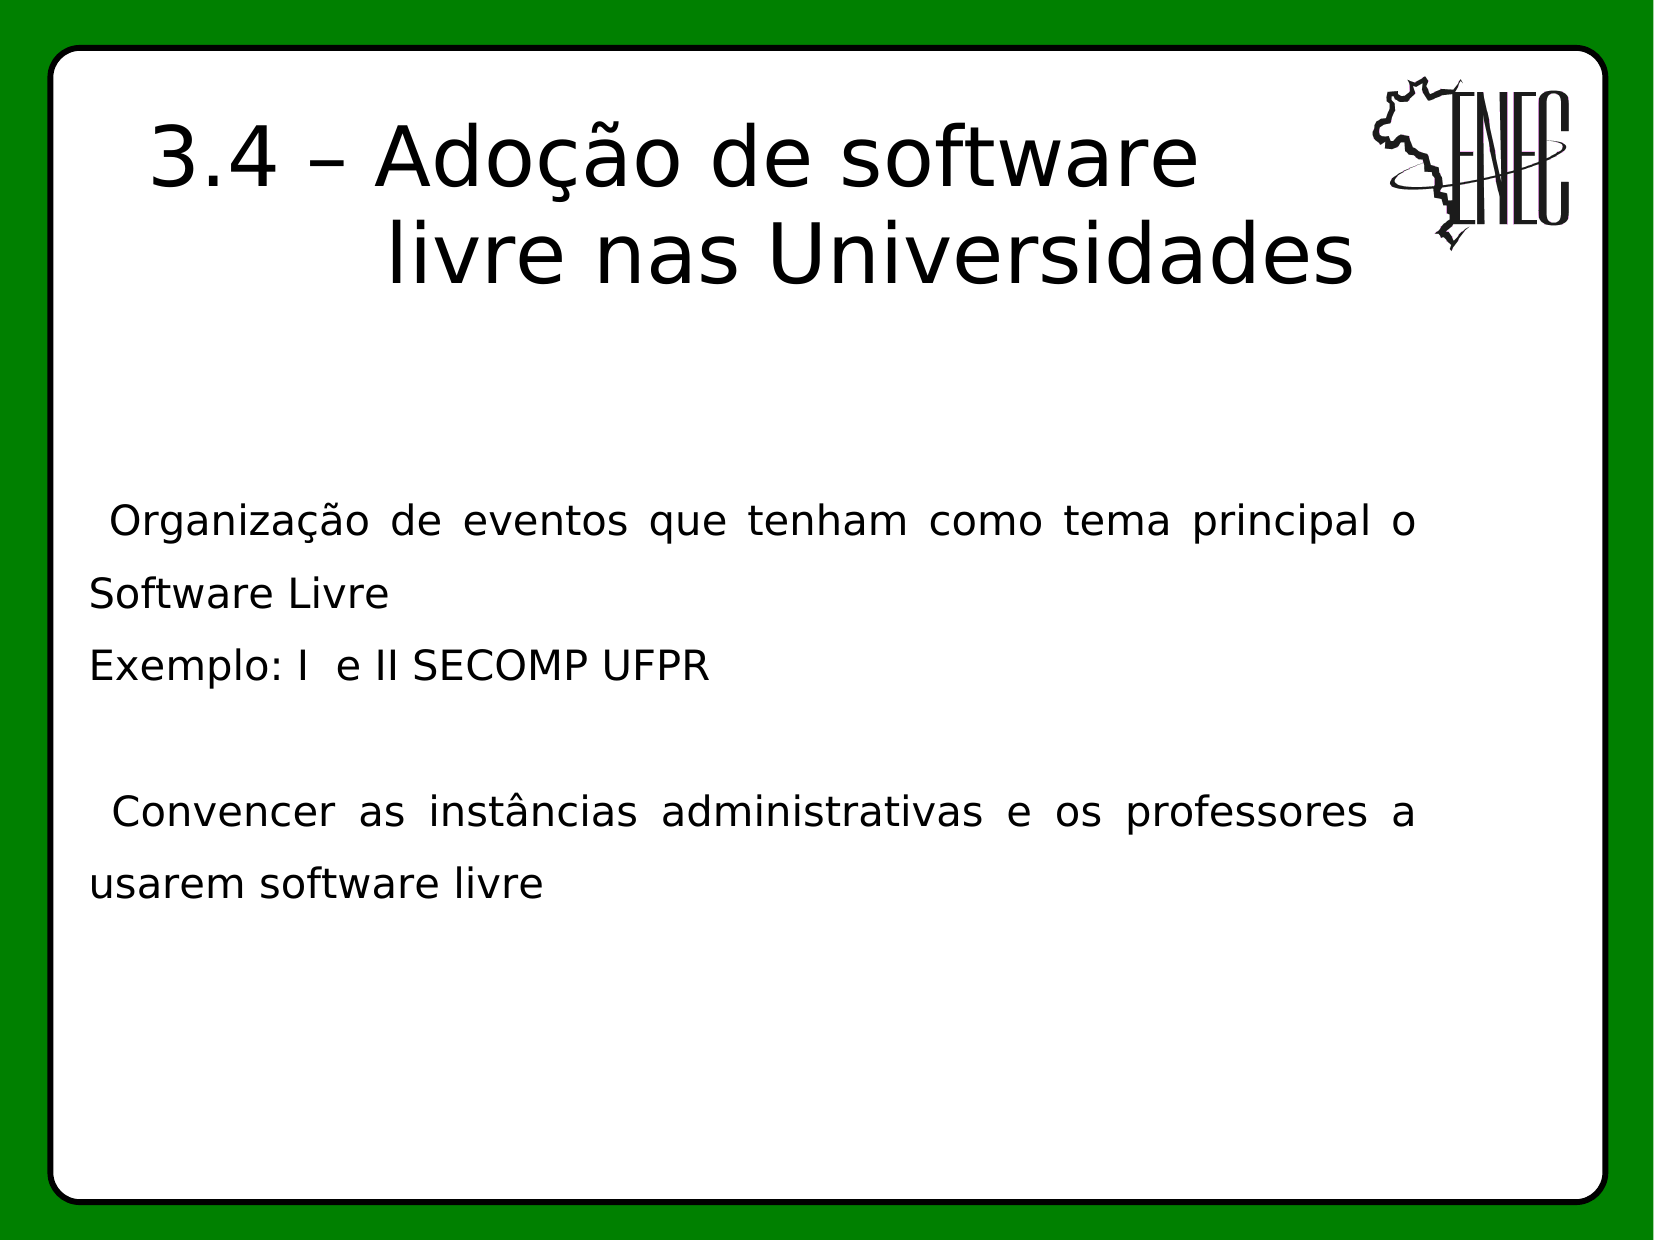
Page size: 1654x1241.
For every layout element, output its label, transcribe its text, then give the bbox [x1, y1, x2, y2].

picture [1367, 71, 1575, 273]
title 3.4 – Adoção de software livre nas Universidades [121, 102, 1534, 311]
list Organização de eventos que tenham como tema principal o Software Livre Exemplo: I e II SECOMP UFPR Convencer as instâncias administrativas e os professores a usarem software livre [88, 472, 1418, 1127]
